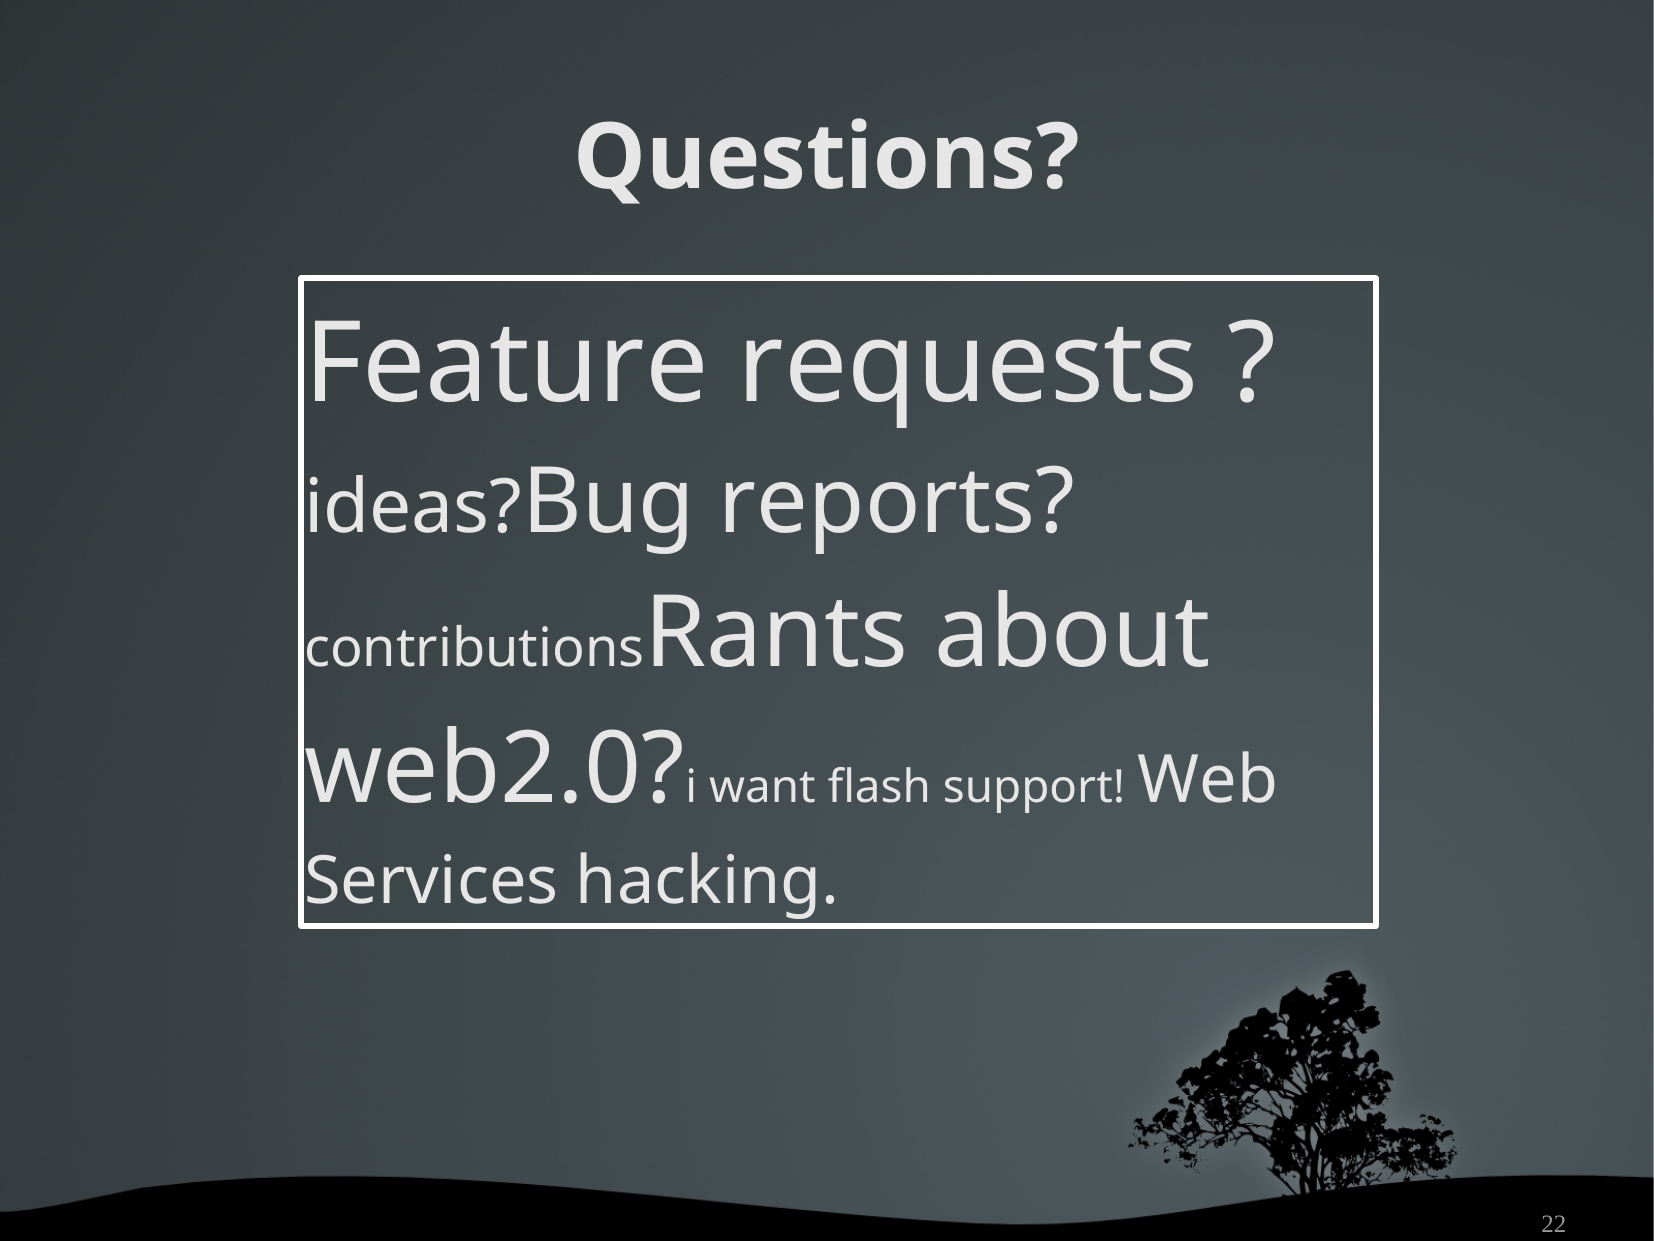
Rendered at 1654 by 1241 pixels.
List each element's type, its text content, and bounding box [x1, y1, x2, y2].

title Questions? [82, 49, 1571, 257]
list Feature requests ? ideas?Bug reports? contributionsRants about web2.0?i want flash support! Web Services hacking. [301, 278, 1376, 833]
picture [0, 0, 1654, 1241]
